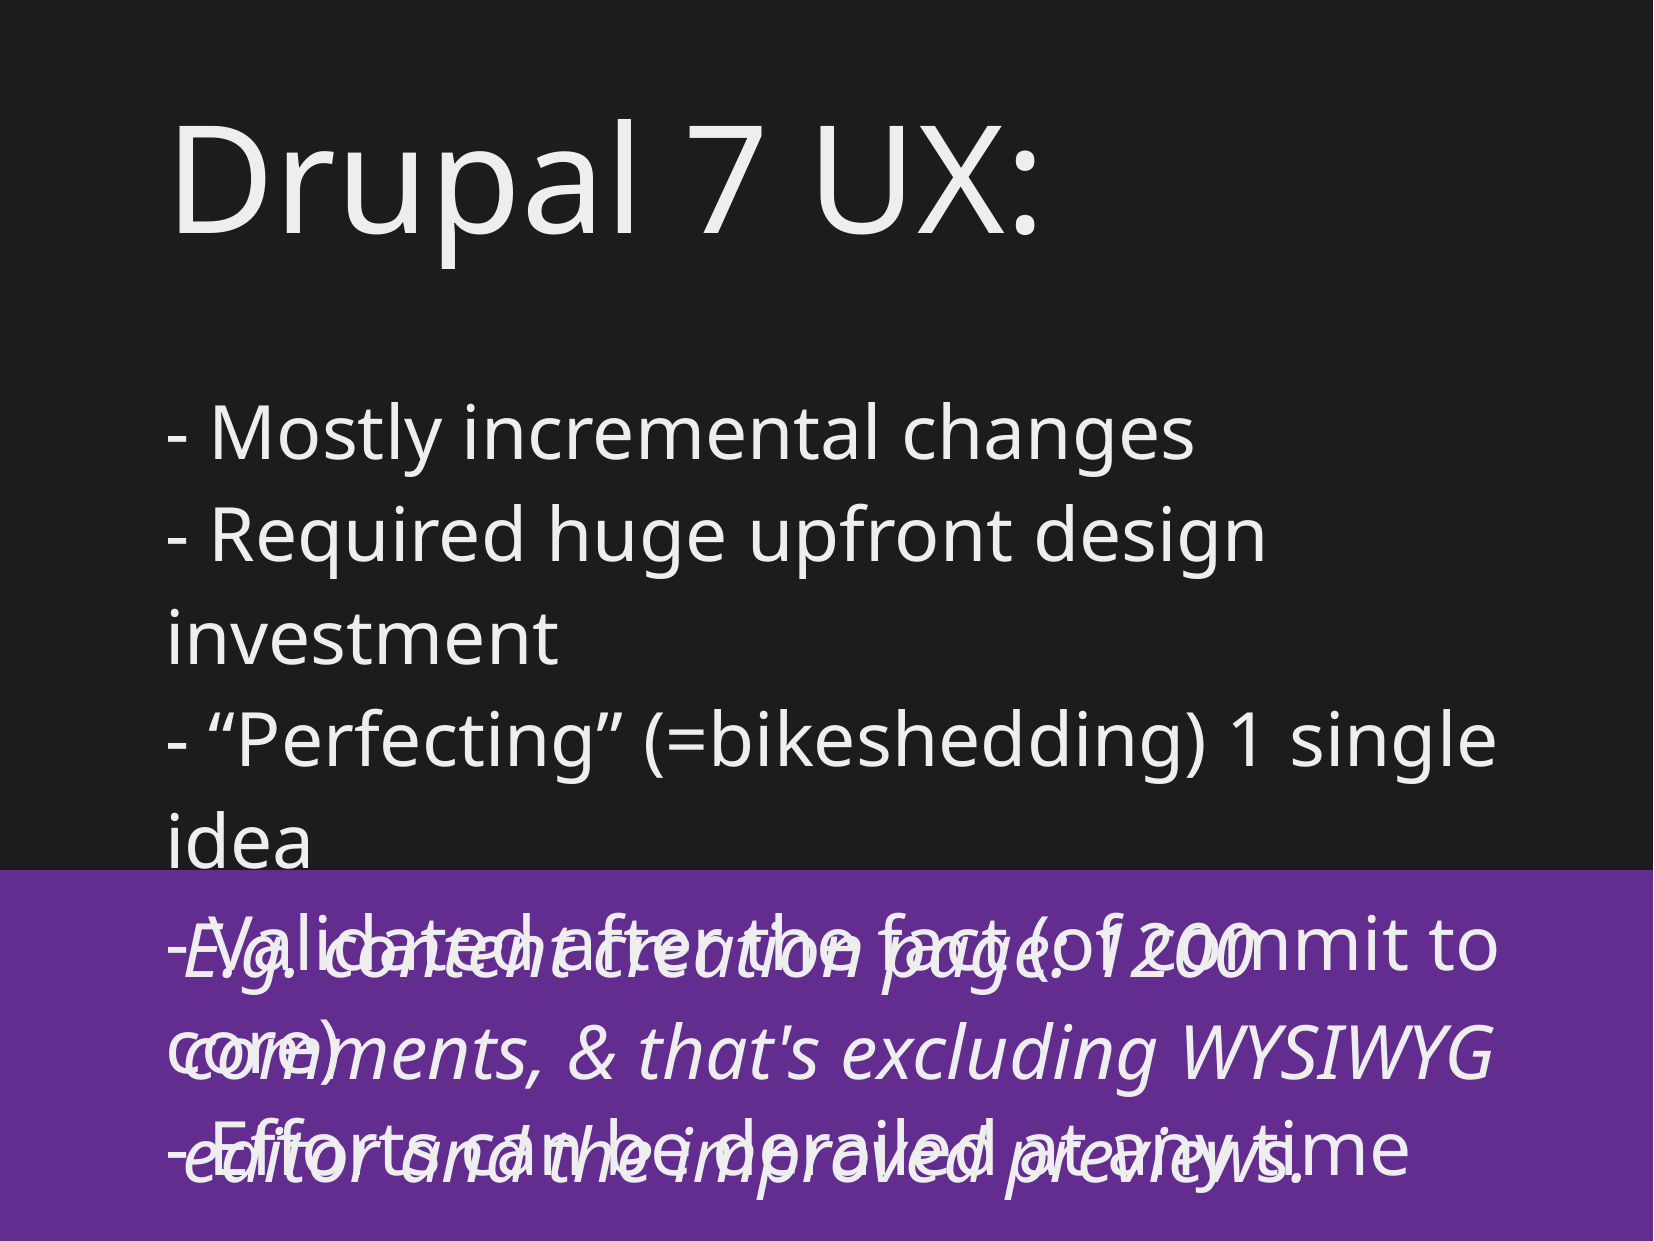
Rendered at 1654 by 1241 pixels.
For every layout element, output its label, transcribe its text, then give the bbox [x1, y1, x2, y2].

title Drupal 7 UX: - Mostly incremental changes - Required huge upfront design investment - “Perfecting” (=bikeshedding) 1 single idea - Validated after the fact (of commit to core) - Efforts can be derailed at any time [165, 72, 1571, 796]
list E.g. content creation page: 1200 comments, & that's excluding WYSIWYG editor and the improved previews. [165, 897, 1571, 1241]
